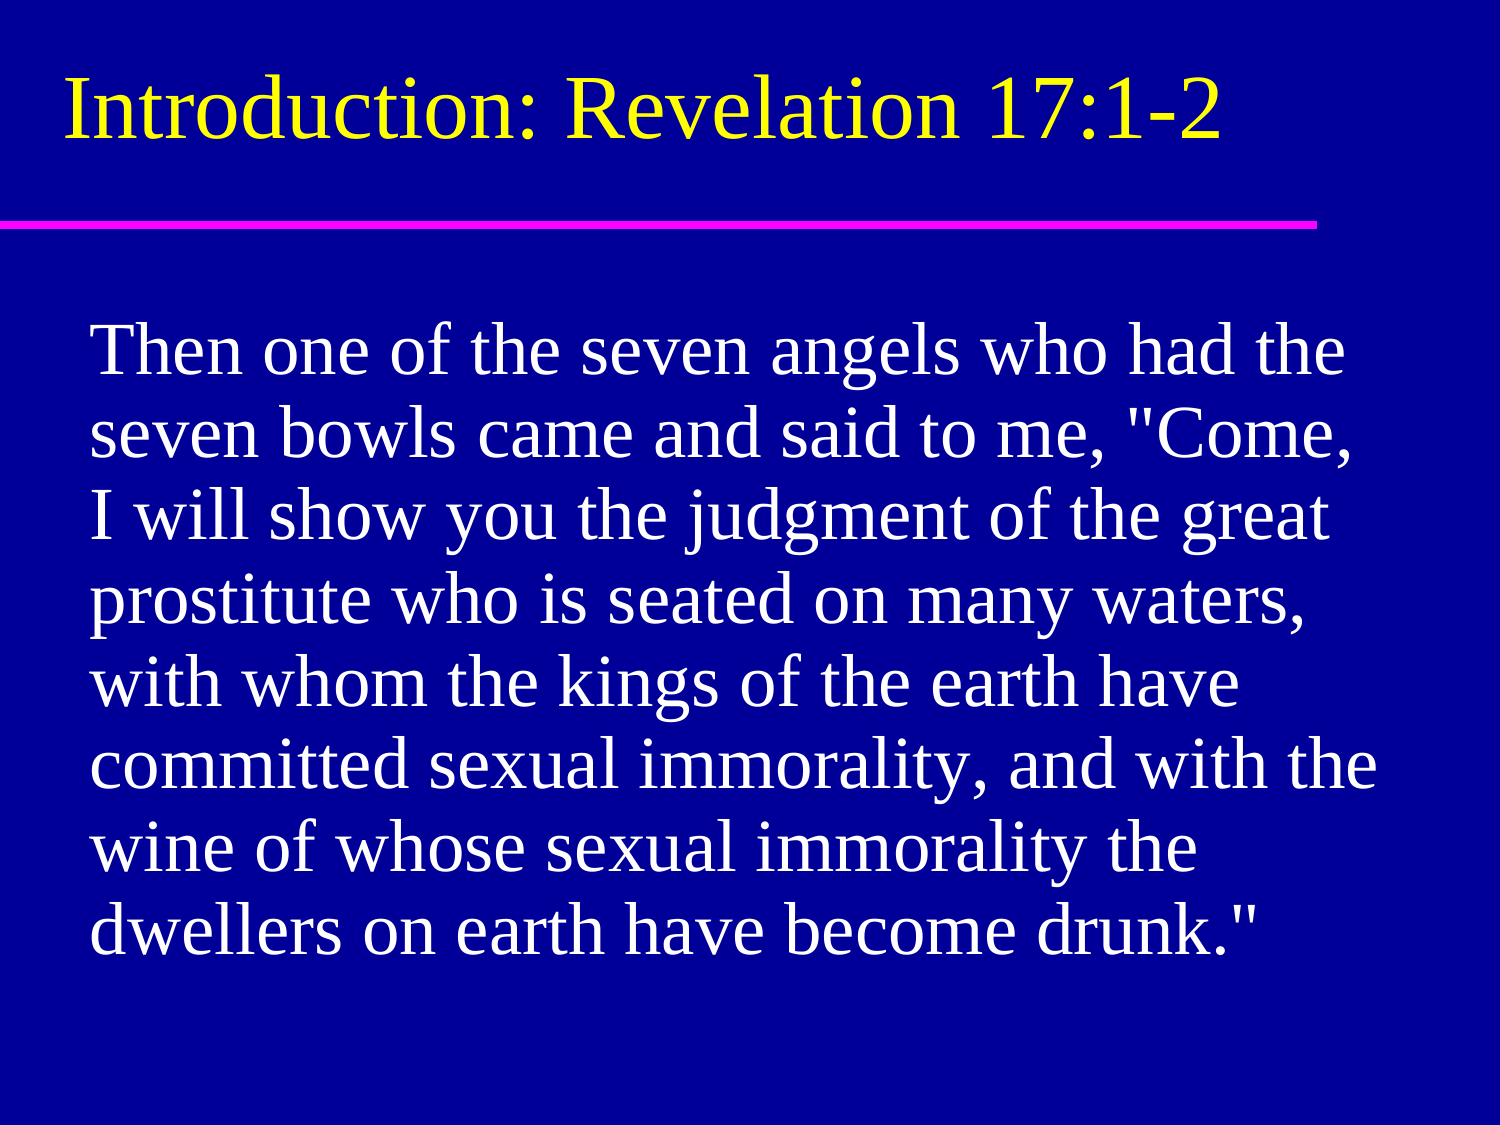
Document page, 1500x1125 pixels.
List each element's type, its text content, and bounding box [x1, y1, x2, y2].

text_box Then one of the seven angels who had the seven bowls came and said to me, "Come, I will show you the judgment of the great prostitute who is seated on many waters, with whom the kings of the earth have committed sexual immorality, and with the wine of whose sexual immorality the dwellers on earth have become drunk." [75, 299, 1407, 979]
title Introduction: Revelation 17:1-2 [62, 0, 1338, 225]
